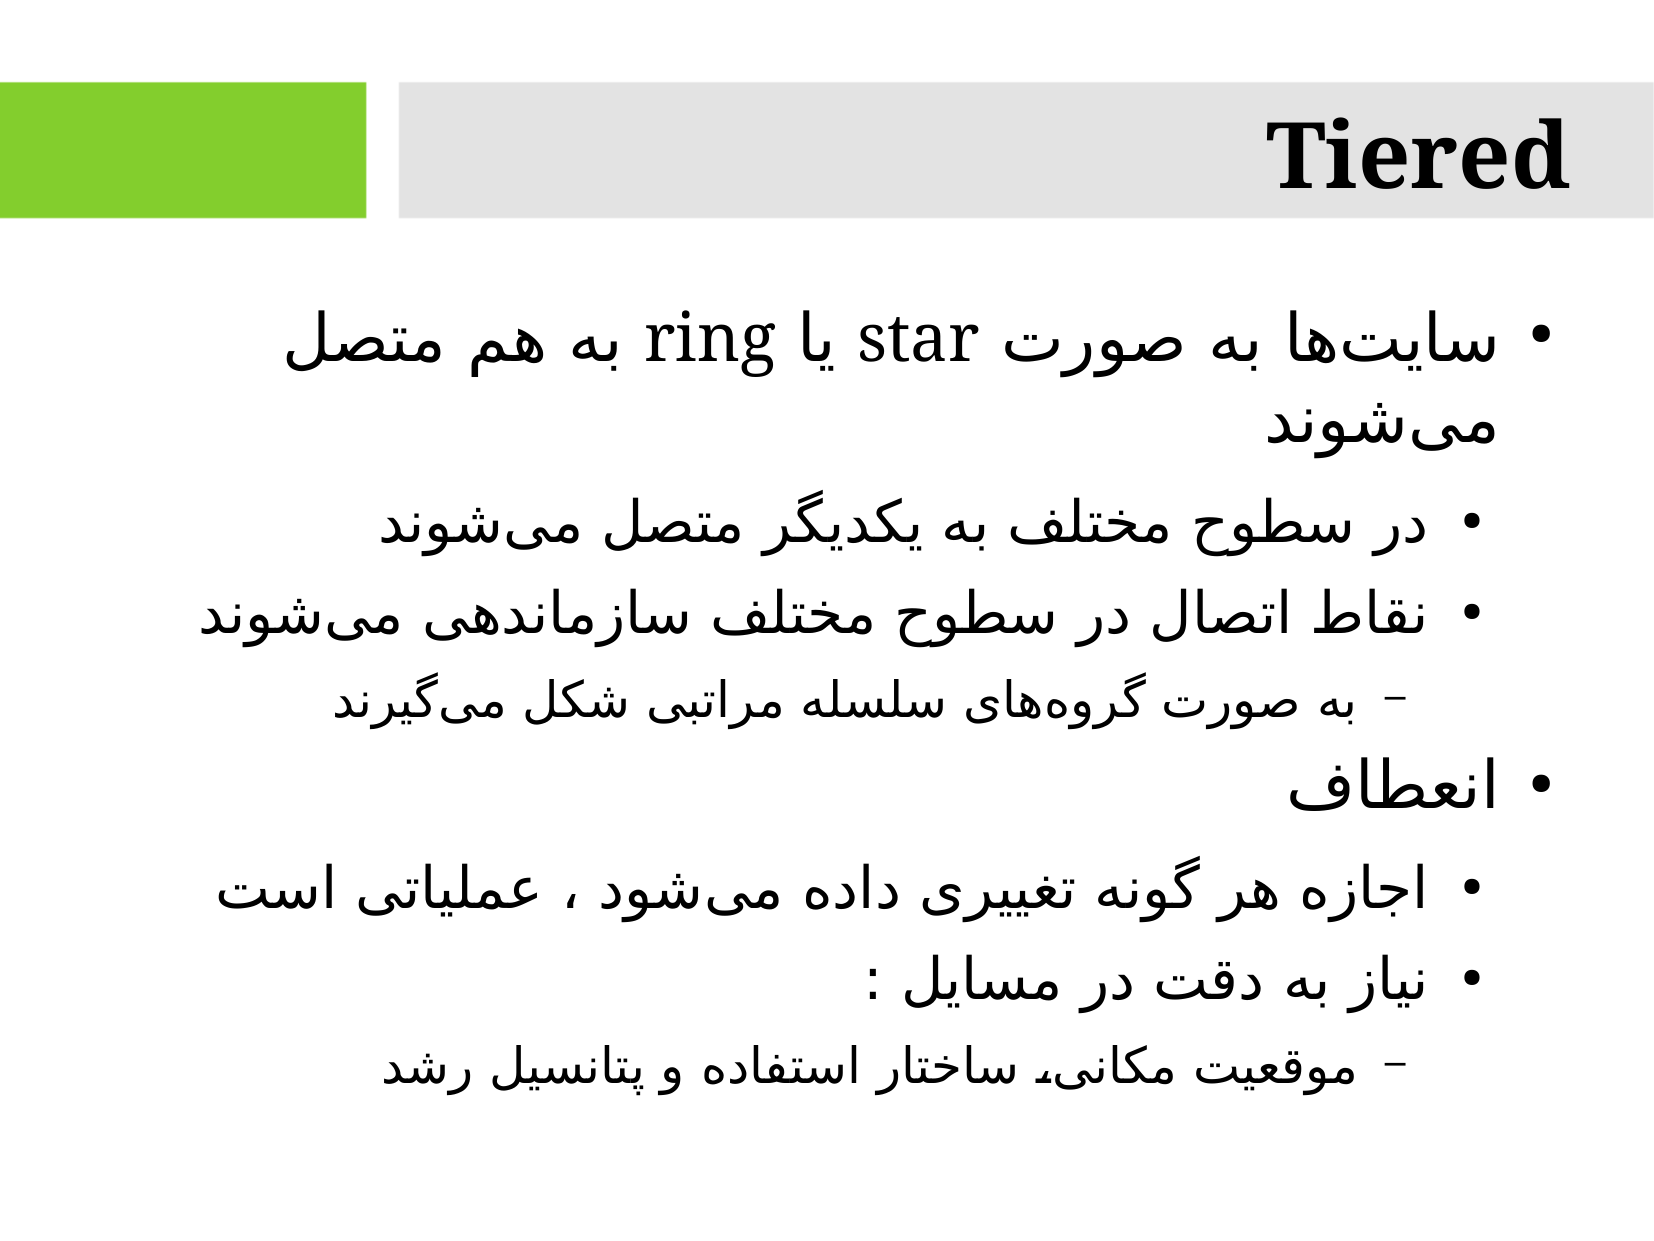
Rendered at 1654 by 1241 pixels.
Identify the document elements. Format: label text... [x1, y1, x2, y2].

list سایت‌ها به صورت star یا ring به هم متصل می‌شوند در سطوح مختلف به یکدیگر متصل می‌شوند نقاط اتصال در سطوح مختلف سازماندهی می‌شوند به صورت گروه‌های سلسله مراتبی شکل می‌گیرند انعطاف اجازه هر گونه تغییری داده می‌شود ، عملیاتی است نیاز به دقت در مسایل : موقعیت مکانی، ساختار استفاده و پتانسیل رشد [82, 290, 1571, 1109]
picture [0, 0, 1654, 1241]
title Tiered [82, 49, 1571, 257]
